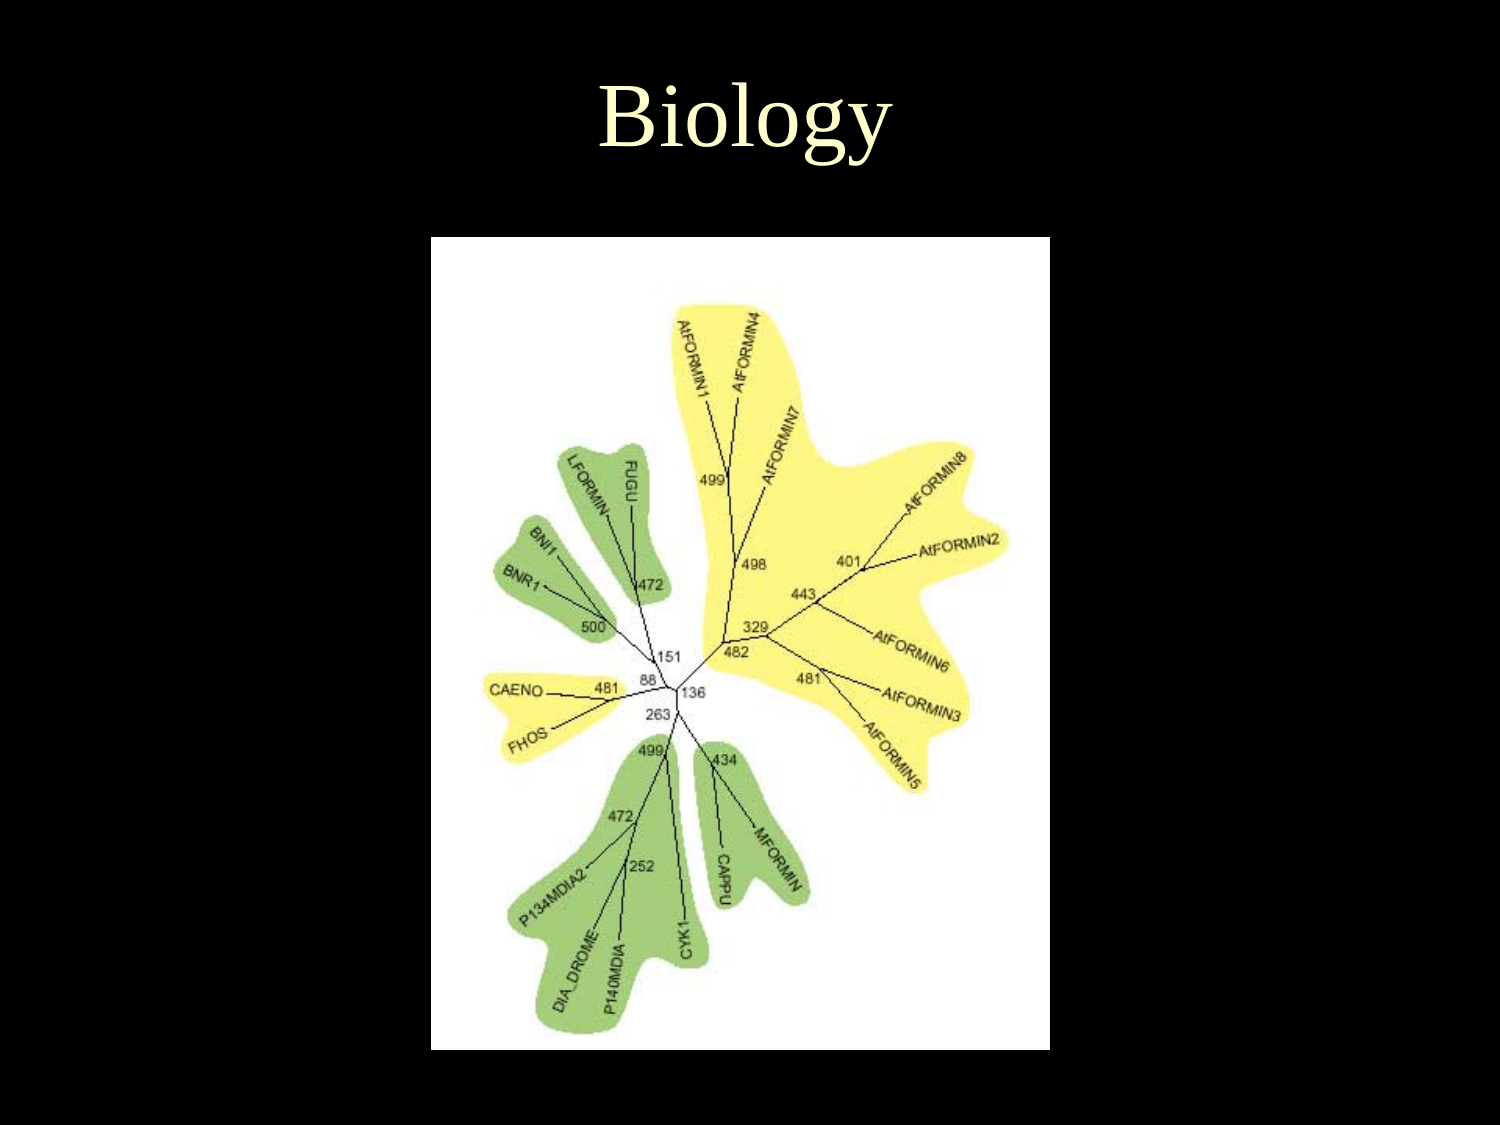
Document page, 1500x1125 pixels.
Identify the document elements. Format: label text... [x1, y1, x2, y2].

picture [431, 237, 1051, 1051]
title Biology [108, 25, 1384, 214]
